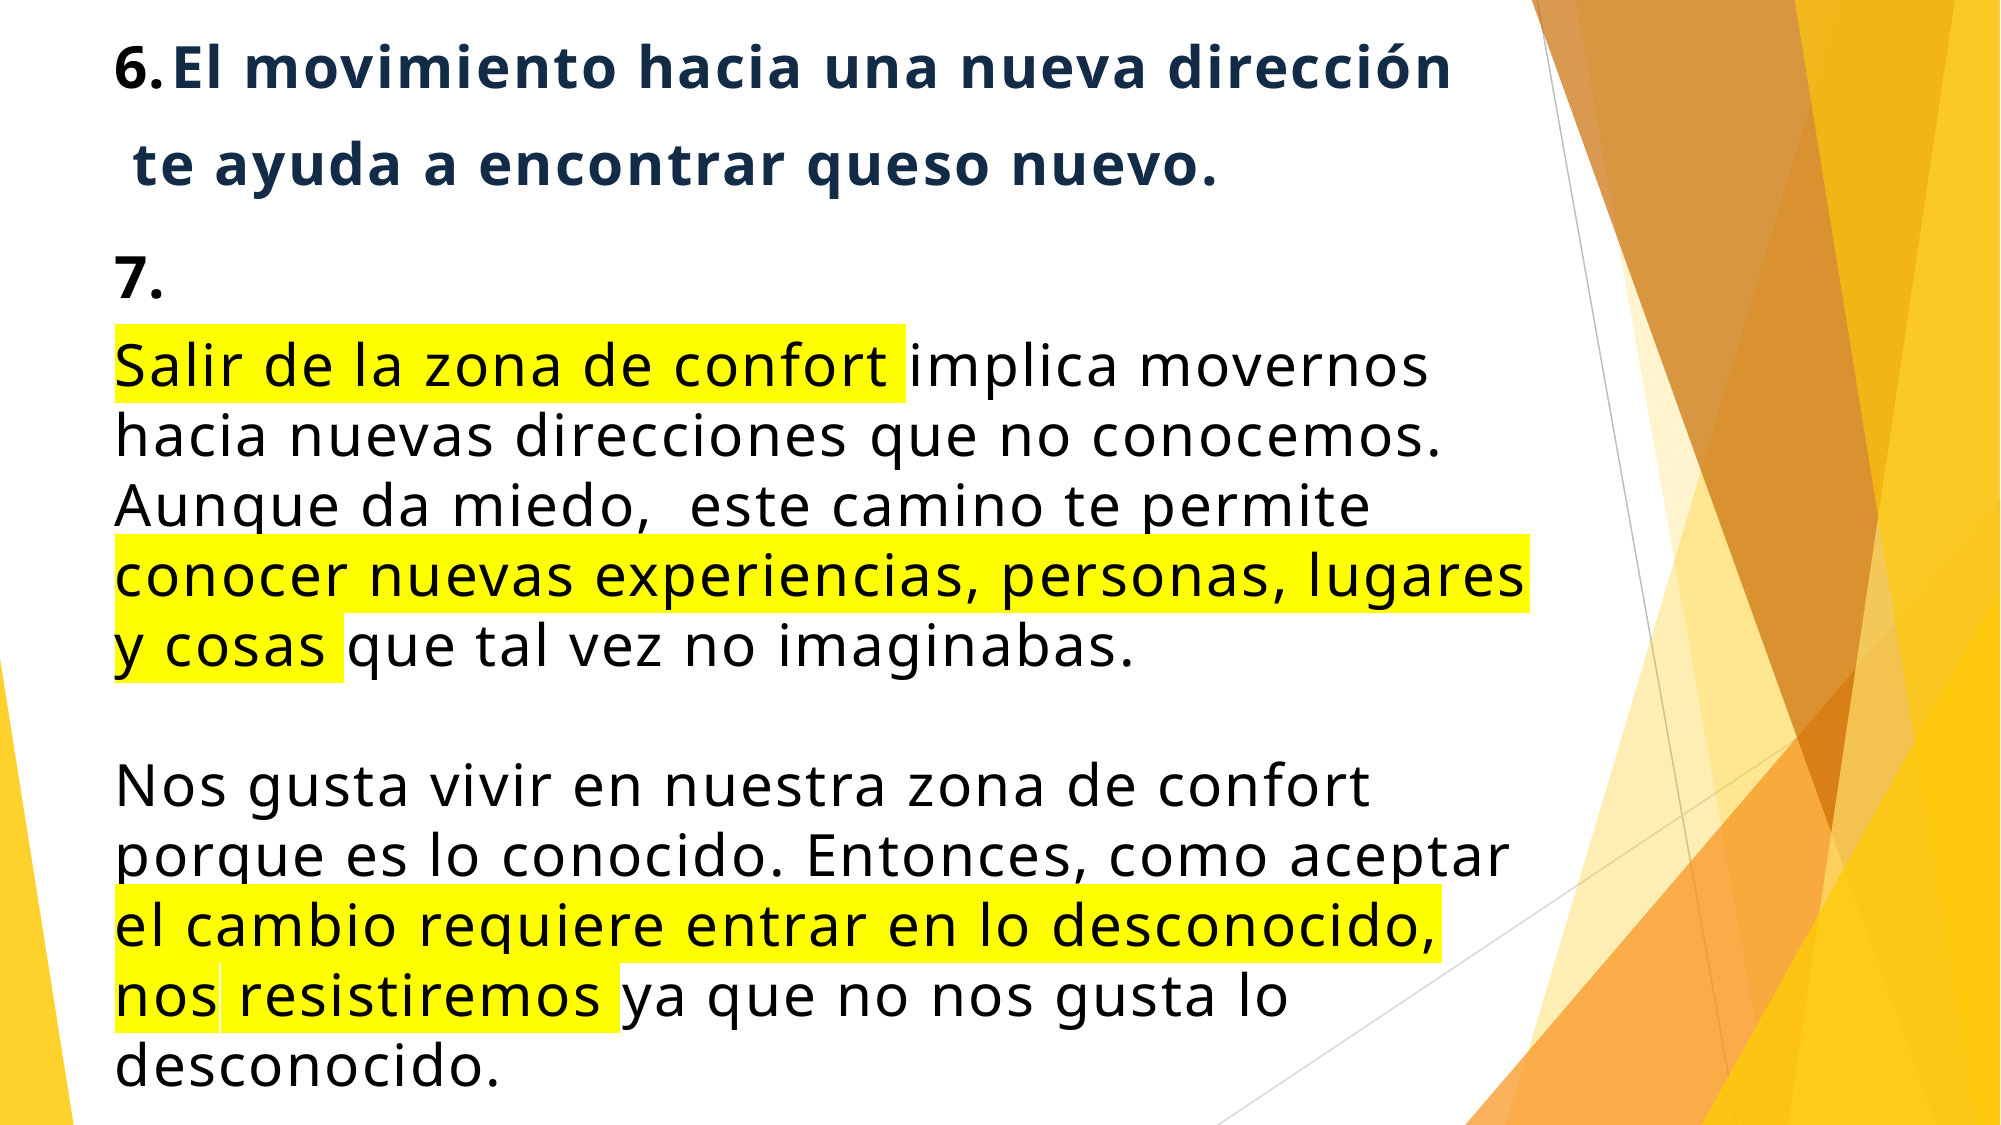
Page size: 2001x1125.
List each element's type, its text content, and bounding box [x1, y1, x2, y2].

text_box El movimiento hacia una nueva dirección te ayuda a encontrar queso nuevo. Salir de la zona de confort implica movernos hacia nuevas direcciones que no conocemos. Aunque da miedo, este camino te permite conocer nuevas experiencias, personas, lugares y cosas que tal vez no imaginabas. Nos gusta vivir en nuestra zona de confort porque es lo conocido. Entonces, como aceptar el cambio requiere entrar en lo desconocido, nos resistiremos ya que no nos gusta lo desconocido. [99, 49, 1578, 1125]
